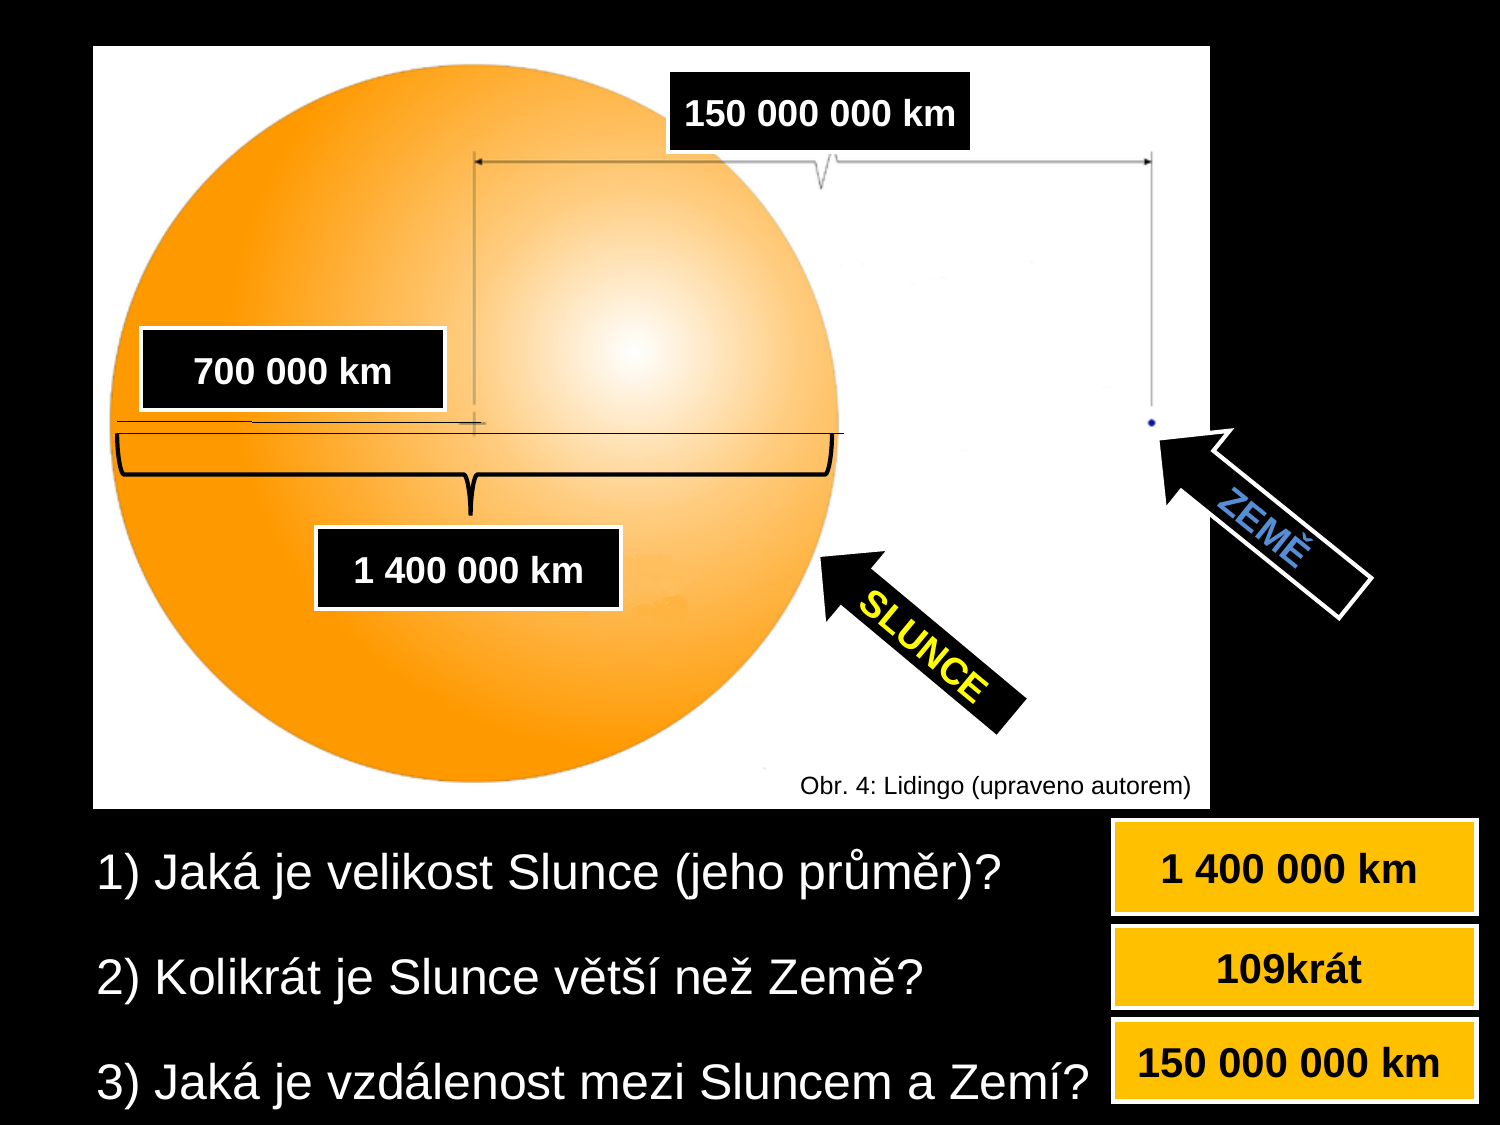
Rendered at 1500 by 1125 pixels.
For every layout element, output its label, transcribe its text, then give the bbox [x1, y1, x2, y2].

picture [93, 46, 1210, 809]
text_box Obr. 4: Lidingo (upraveno autorem) [785, 761, 1208, 808]
text_box 150 000 000 km [1113, 1019, 1477, 1102]
text_box 1) Jaká je velikost Slunce (jeho průměr)? 2) Kolikrát je Slunce větší než Země? 3) Jaká je vzdálenost mezi Sluncem a Zemí? [81, 831, 1118, 1118]
text_box 1 400 000 km [316, 527, 622, 610]
text_box SLUNCE [818, 548, 1030, 738]
text_box 700 000 km [140, 328, 446, 411]
text_box 1 400 000 km [1113, 820, 1477, 914]
text_box ZEMĚ [1157, 430, 1372, 619]
text_box 109krát [1113, 925, 1477, 1008]
text_box 150 000 000 km [667, 70, 973, 153]
